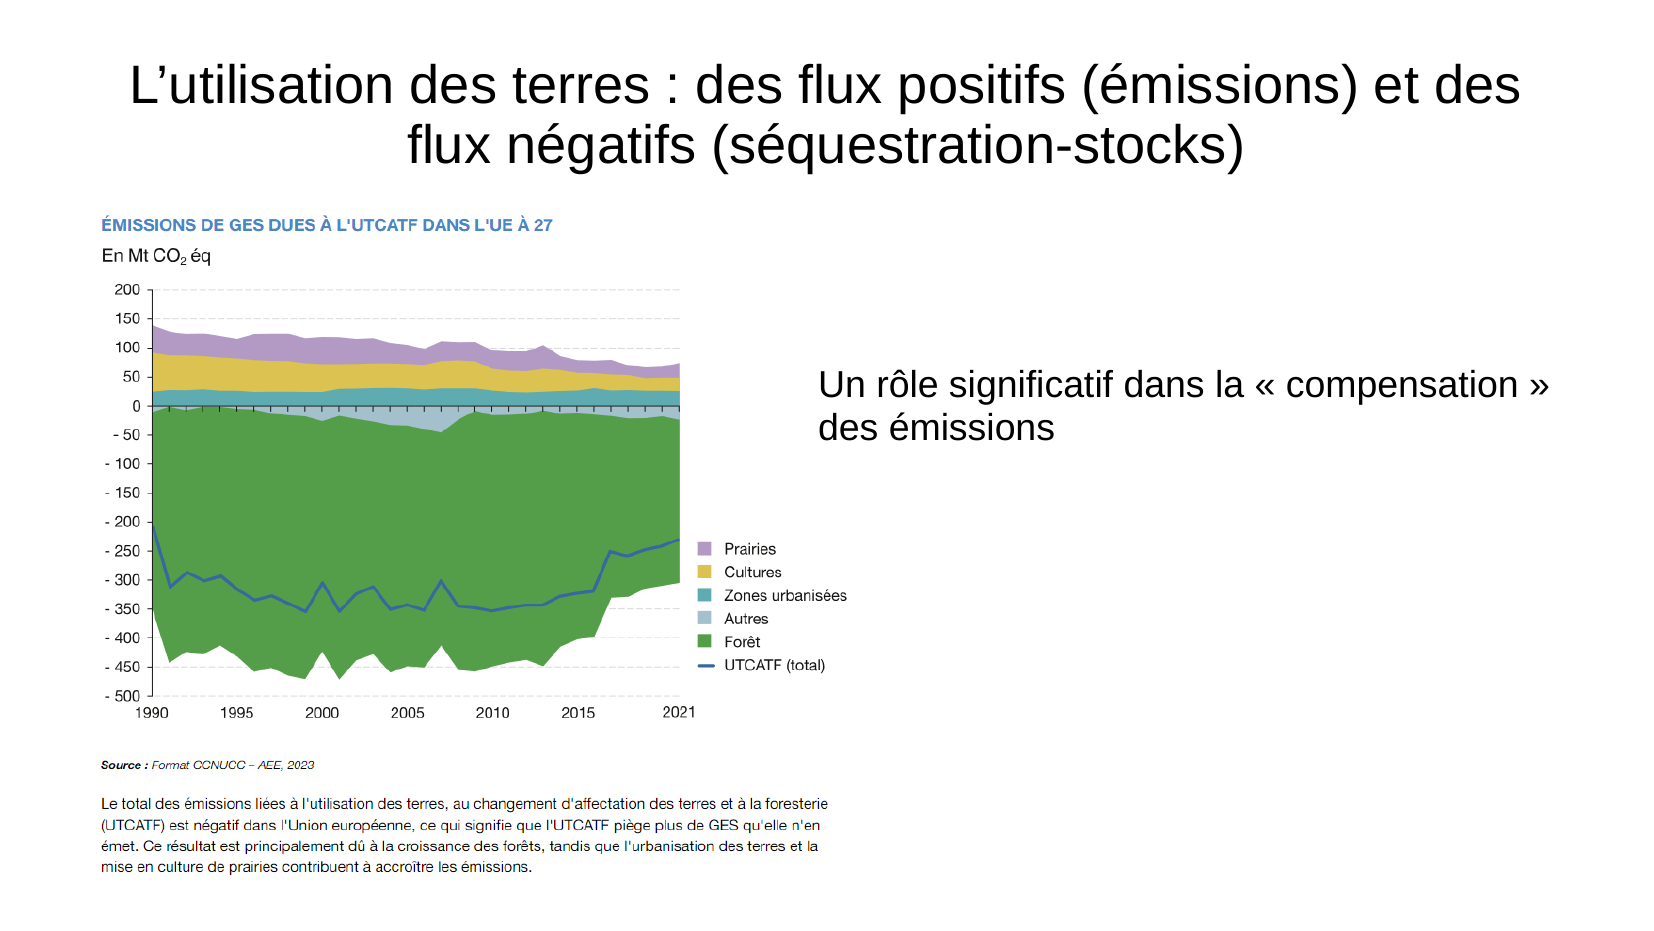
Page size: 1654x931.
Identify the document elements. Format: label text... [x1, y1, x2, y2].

text_box Un rôle significatif dans la « compensation » des émissions [803, 356, 1565, 456]
title L’utilisation des terres : des flux positifs (émissions) et des flux négatifs (séquestration-stocks) [82, 37, 1571, 193]
picture [75, 206, 857, 894]
